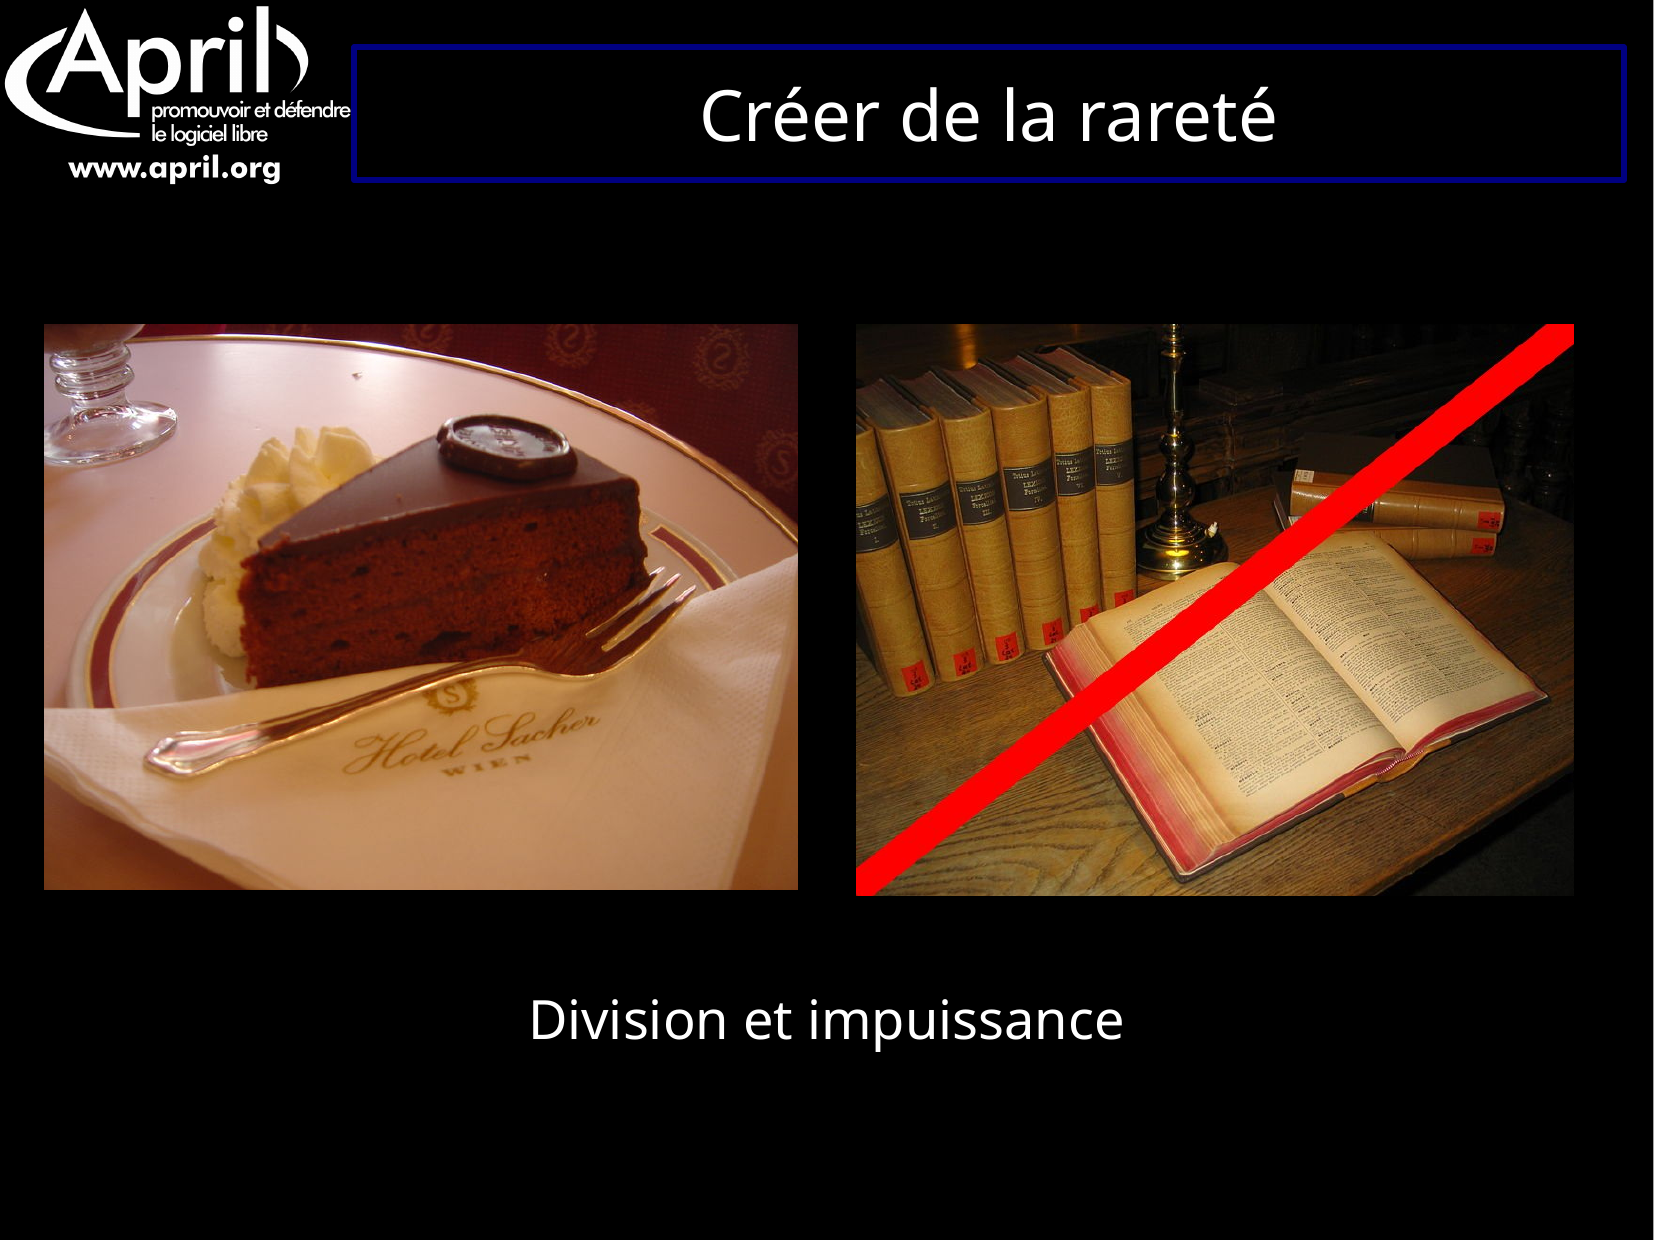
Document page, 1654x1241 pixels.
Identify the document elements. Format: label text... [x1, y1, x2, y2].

picture [44, 324, 798, 890]
title Créer de la rareté [354, 47, 1625, 181]
picture [856, 324, 1574, 896]
text_box Division et impuissance [191, 974, 1462, 1053]
picture [0, 0, 355, 200]
